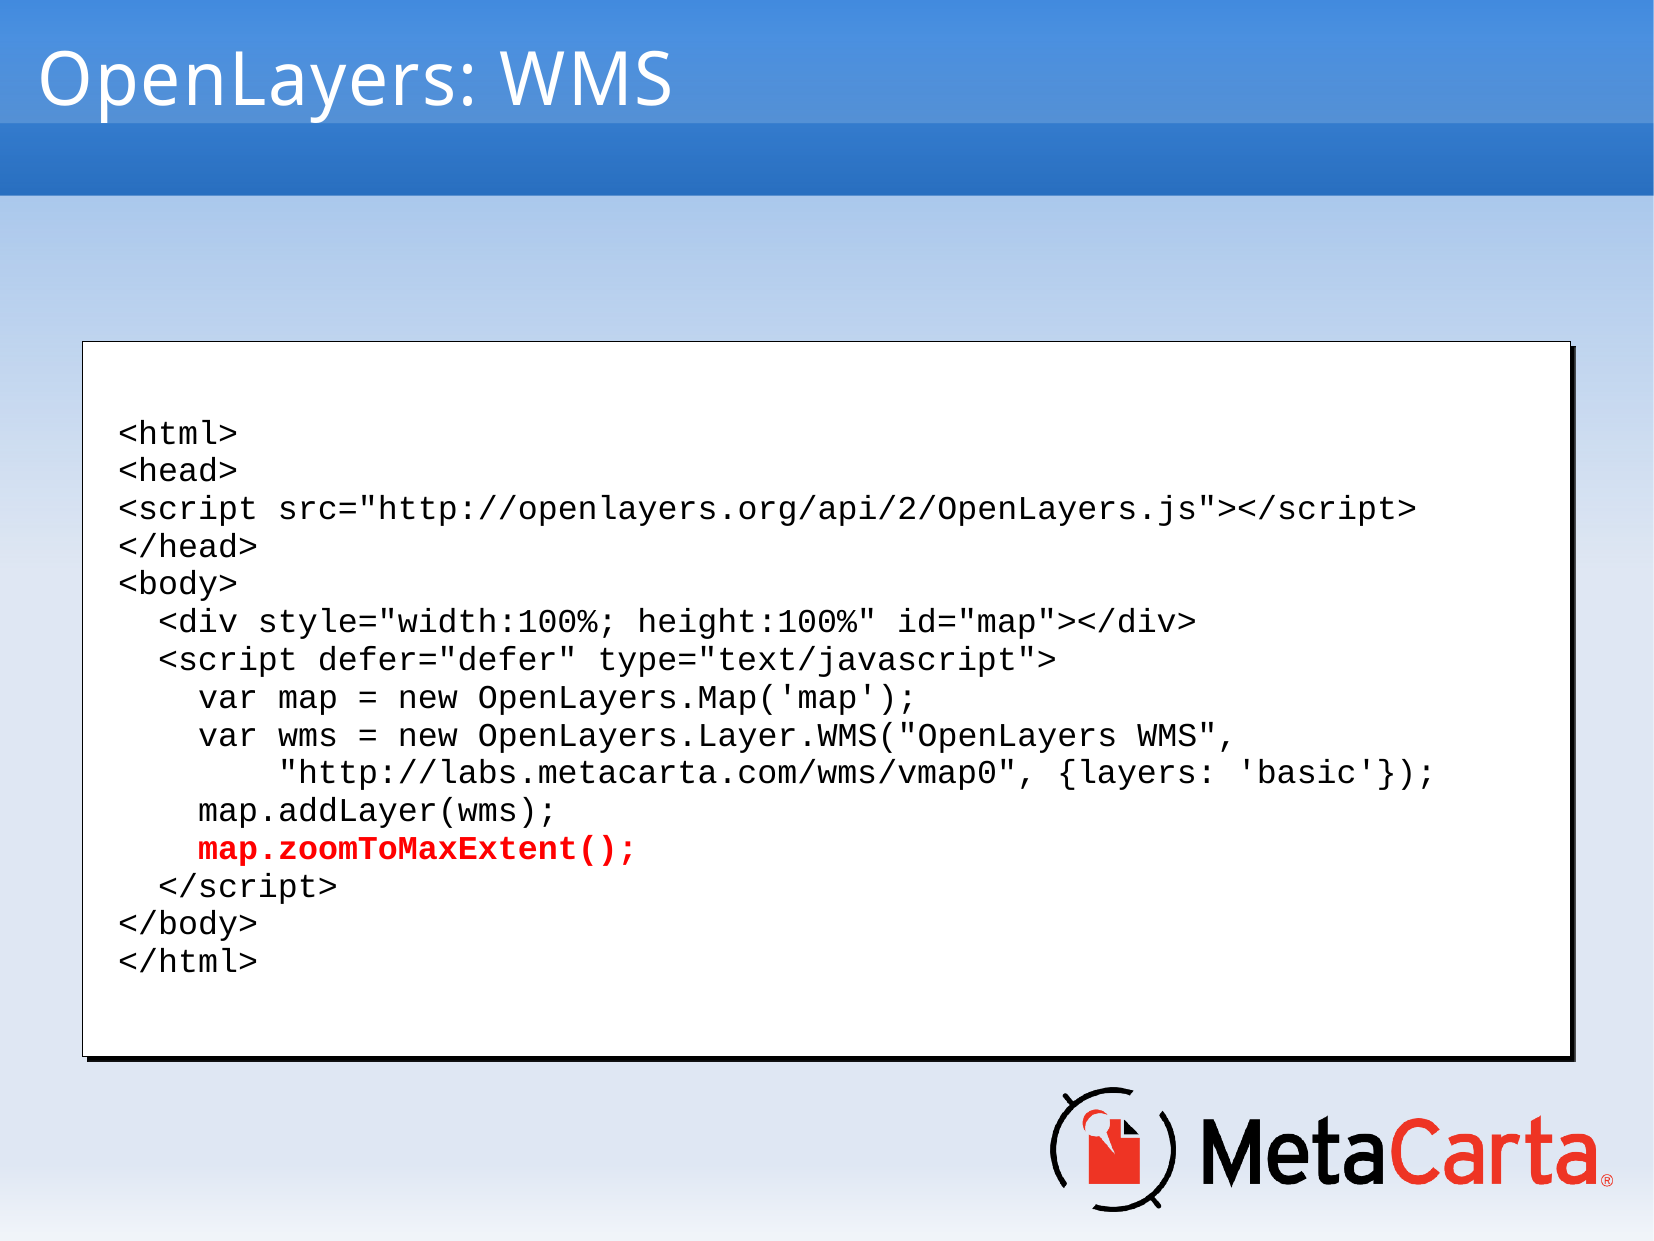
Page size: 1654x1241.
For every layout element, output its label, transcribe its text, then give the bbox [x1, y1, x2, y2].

picture [0, 0, 1654, 1241]
title OpenLayers: WMS [37, 2, 1463, 151]
subtitle <html> <head> <script src="http://openlayers.org/api/2/OpenLayers.js"></script> </head> <body> <div style="width:100%; height:100%" id="map"></div> <script defer="defer" type="text/javascript"> var map = new OpenLayers.Map('map'); var wms = new OpenLayers.Layer.WMS("OpenLayers WMS", "http://labs.metacarta.com/wms/vmap0", {layers: 'basic'}); map.addLayer(wms); map.zoomToMaxExtent(); </script> </body> </html> [82, 341, 1571, 1057]
